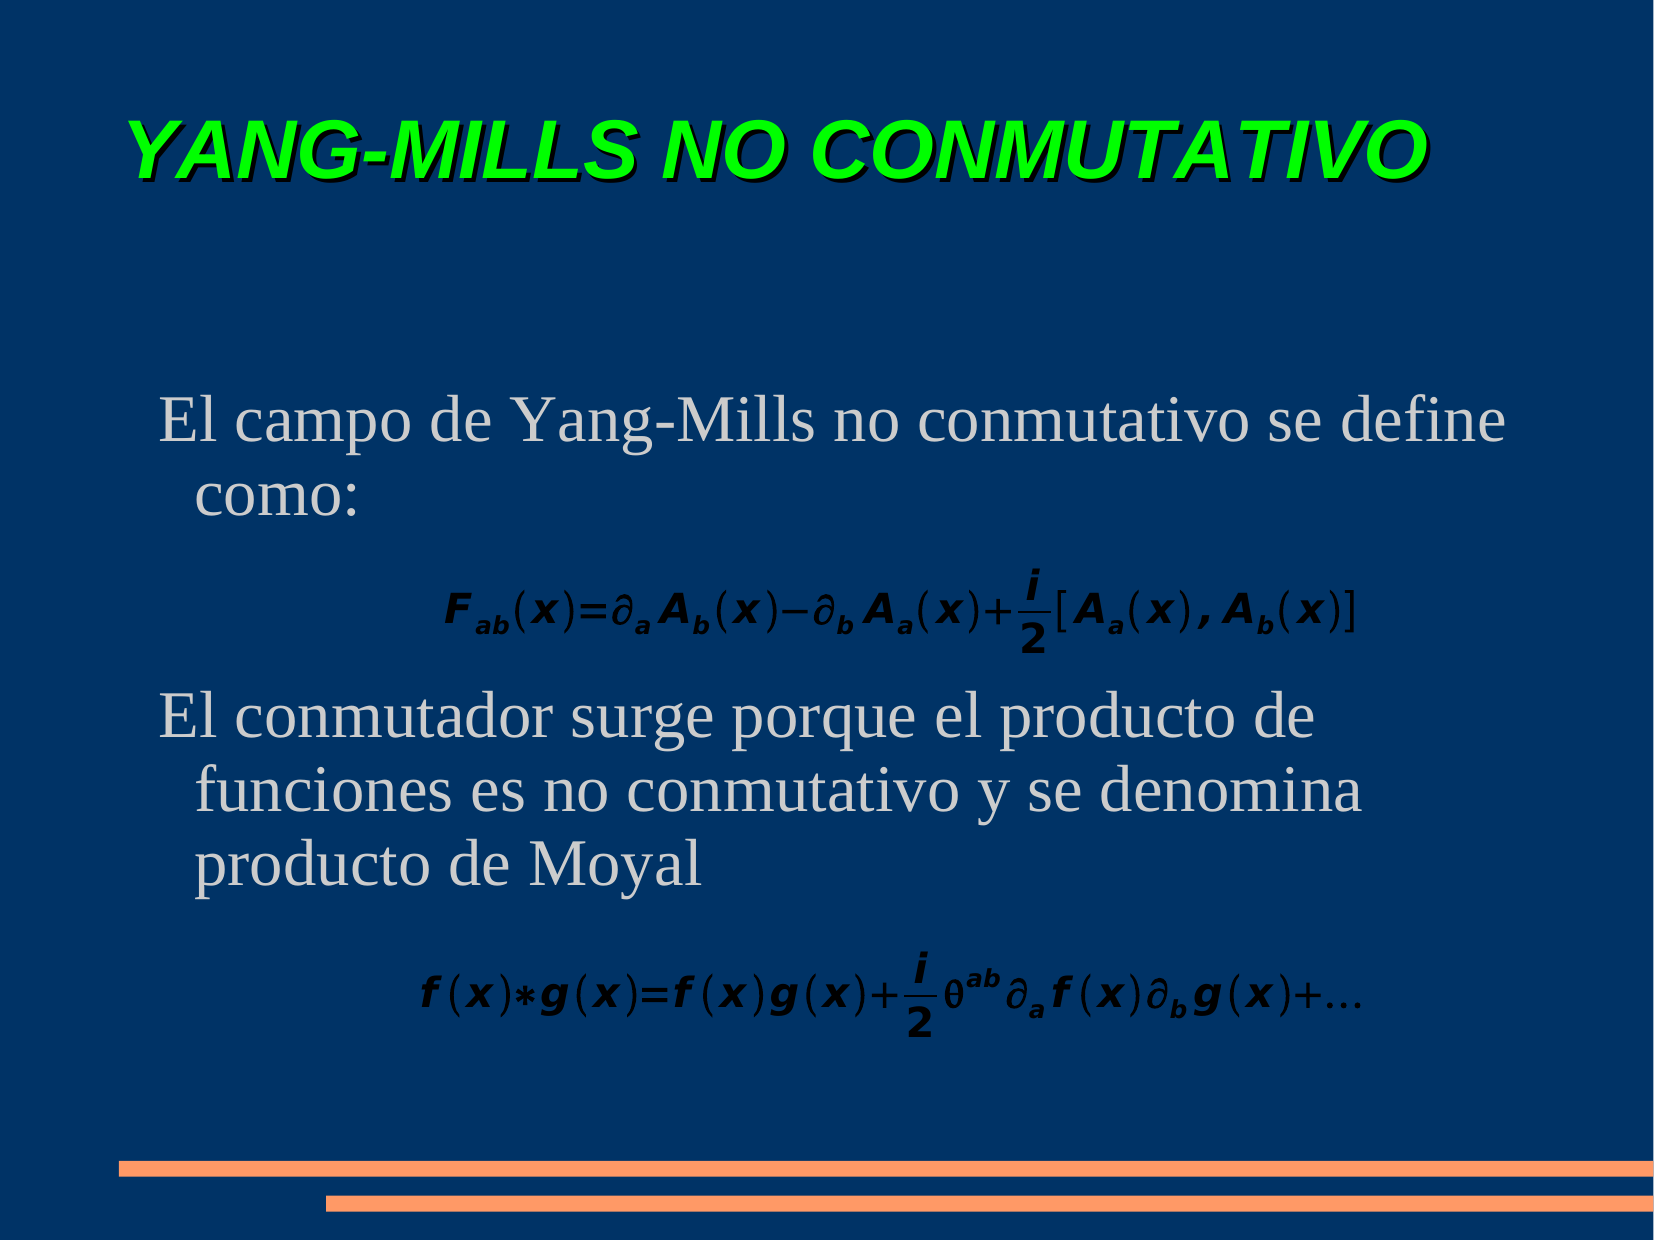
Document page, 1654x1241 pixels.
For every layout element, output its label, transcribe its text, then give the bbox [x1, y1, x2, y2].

chart [413, 944, 1371, 1048]
title YANG-MILLS NO CONMUTATIVO [121, 46, 1534, 254]
subtitle El campo de Yang-Mills no conmutativo se define como: El conmutador surge porque el producto de funciones es no conmutativo y se denomina producto de Moyal [123, 352, 1536, 1152]
chart [436, 561, 1362, 664]
